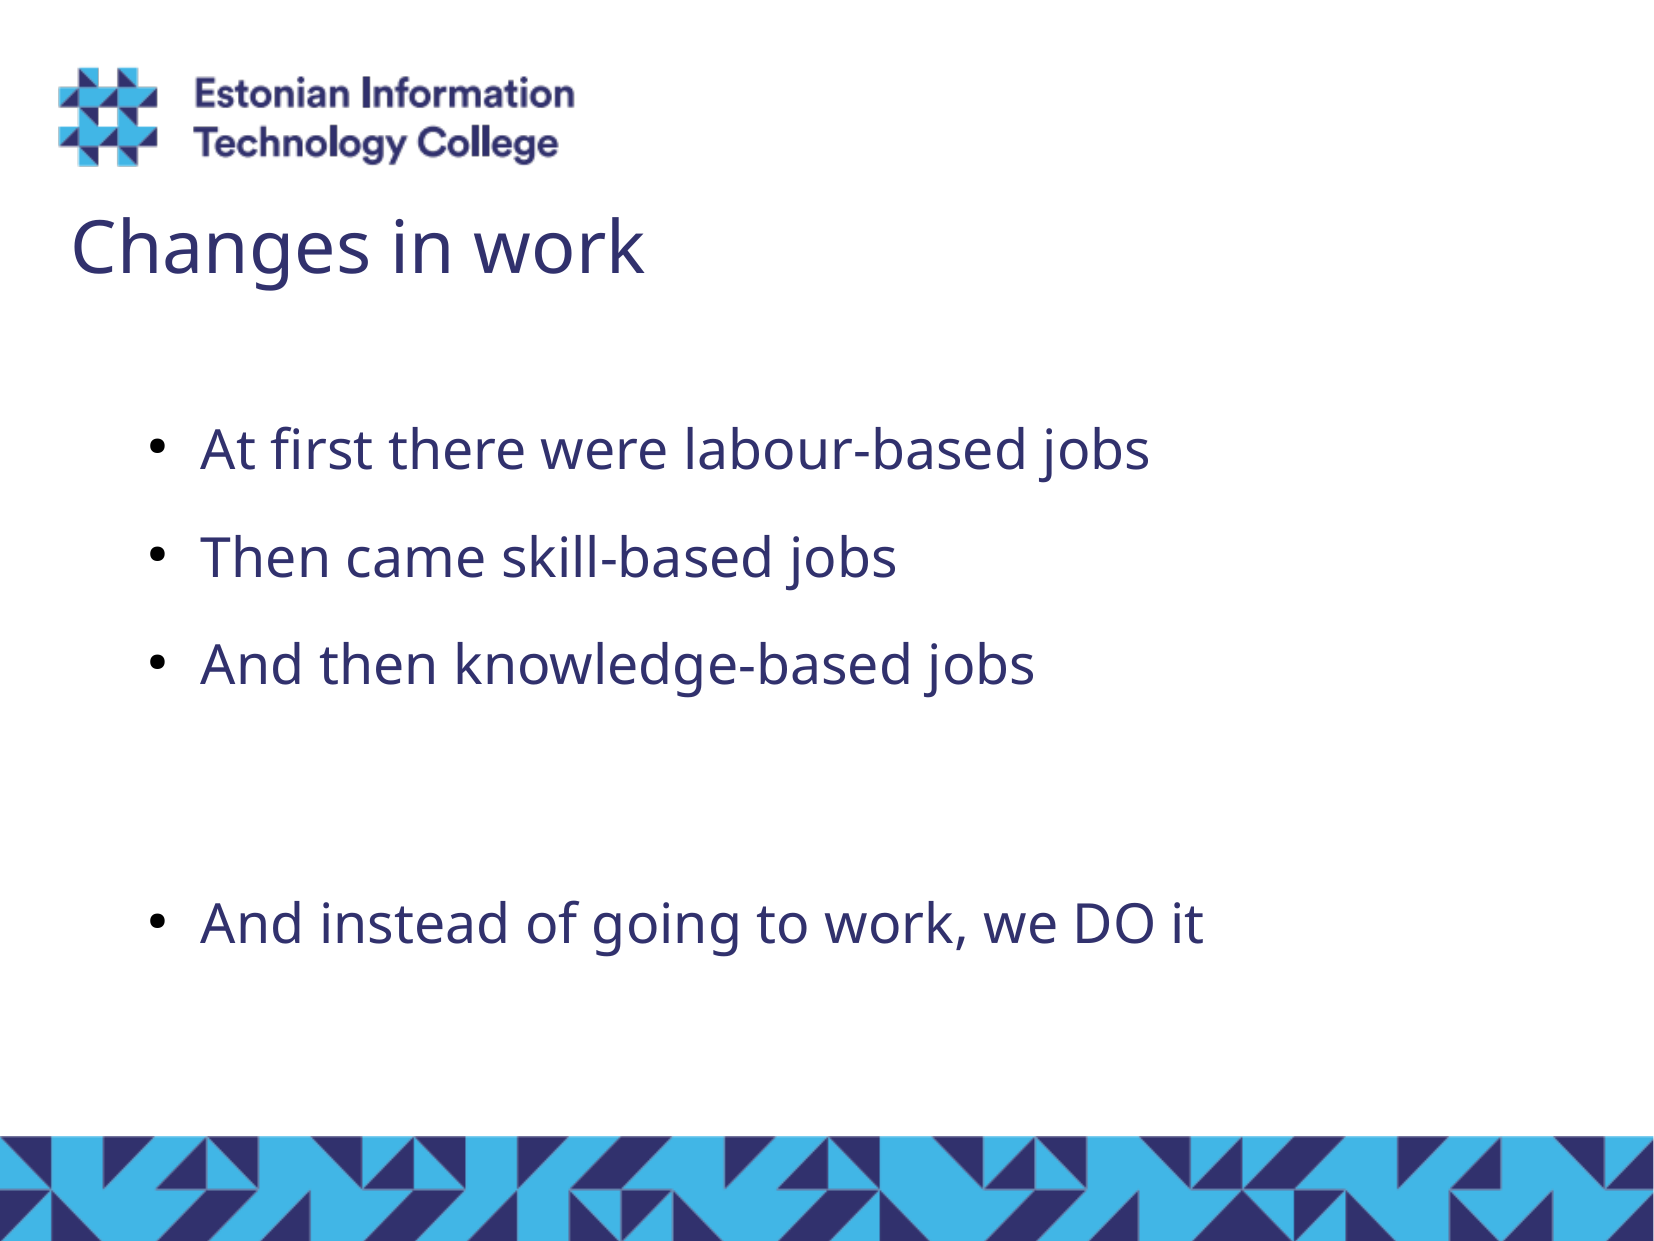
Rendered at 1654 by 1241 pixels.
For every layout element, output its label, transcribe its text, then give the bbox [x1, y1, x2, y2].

title Changes in work [70, 141, 1560, 349]
list At first there were labour-based jobs Then came skill-based jobs And then knowledge-based jobs And instead of going to work, we DO it [129, 409, 1619, 1229]
